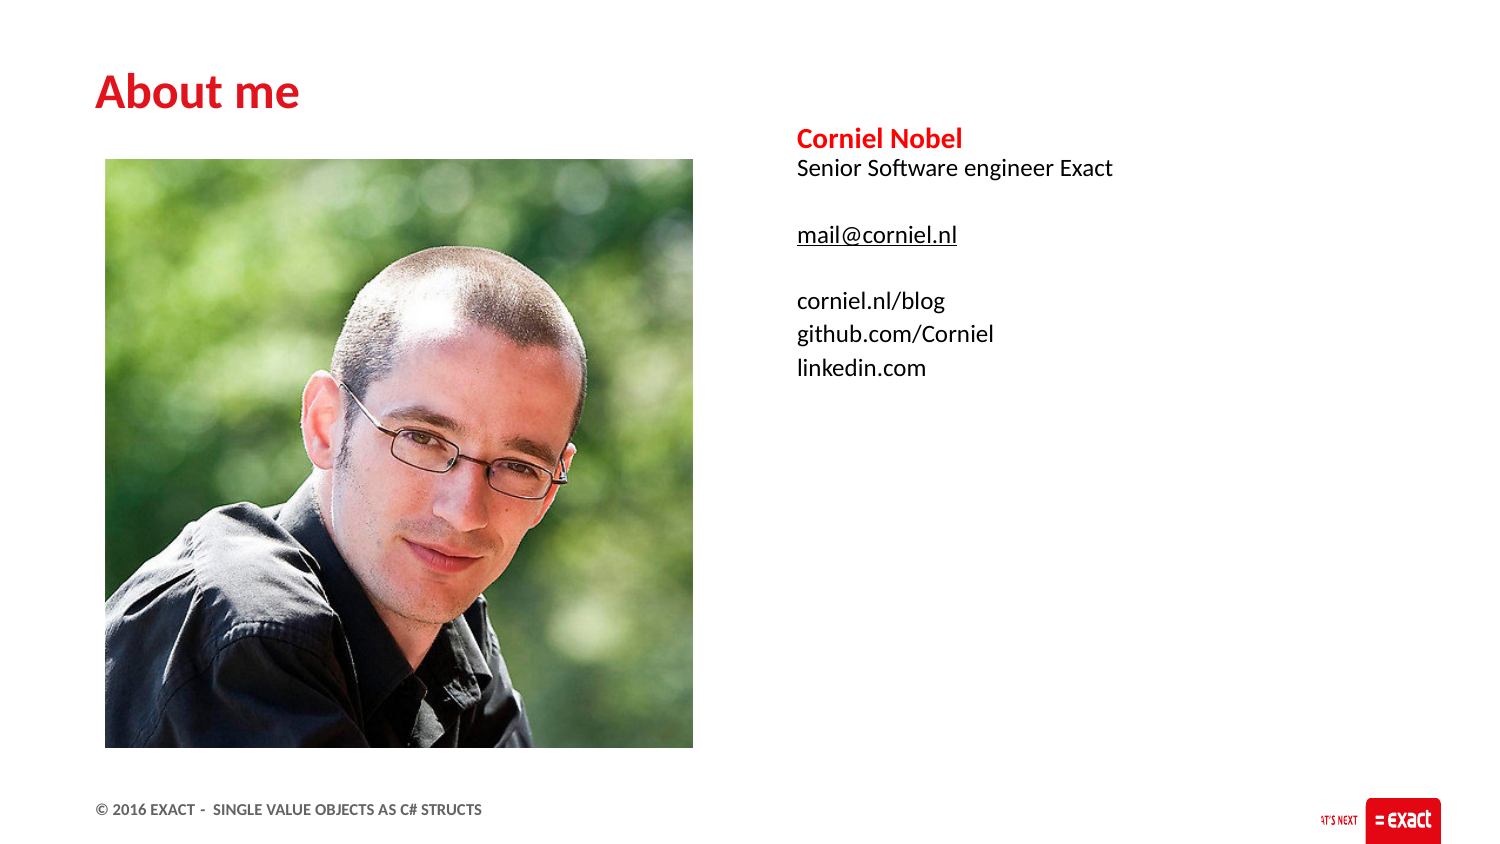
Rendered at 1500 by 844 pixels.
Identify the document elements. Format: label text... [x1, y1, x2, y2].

list Corniel Nobel Senior Software engineer Exact mail@corniel.nl corniel.nl/blog github.com/Corniel linkedin.com [782, 116, 1421, 755]
title About me [79, 62, 1421, 128]
text_box - Single Value Objects as C# structs [185, 786, 826, 832]
picture [105, 159, 693, 748]
